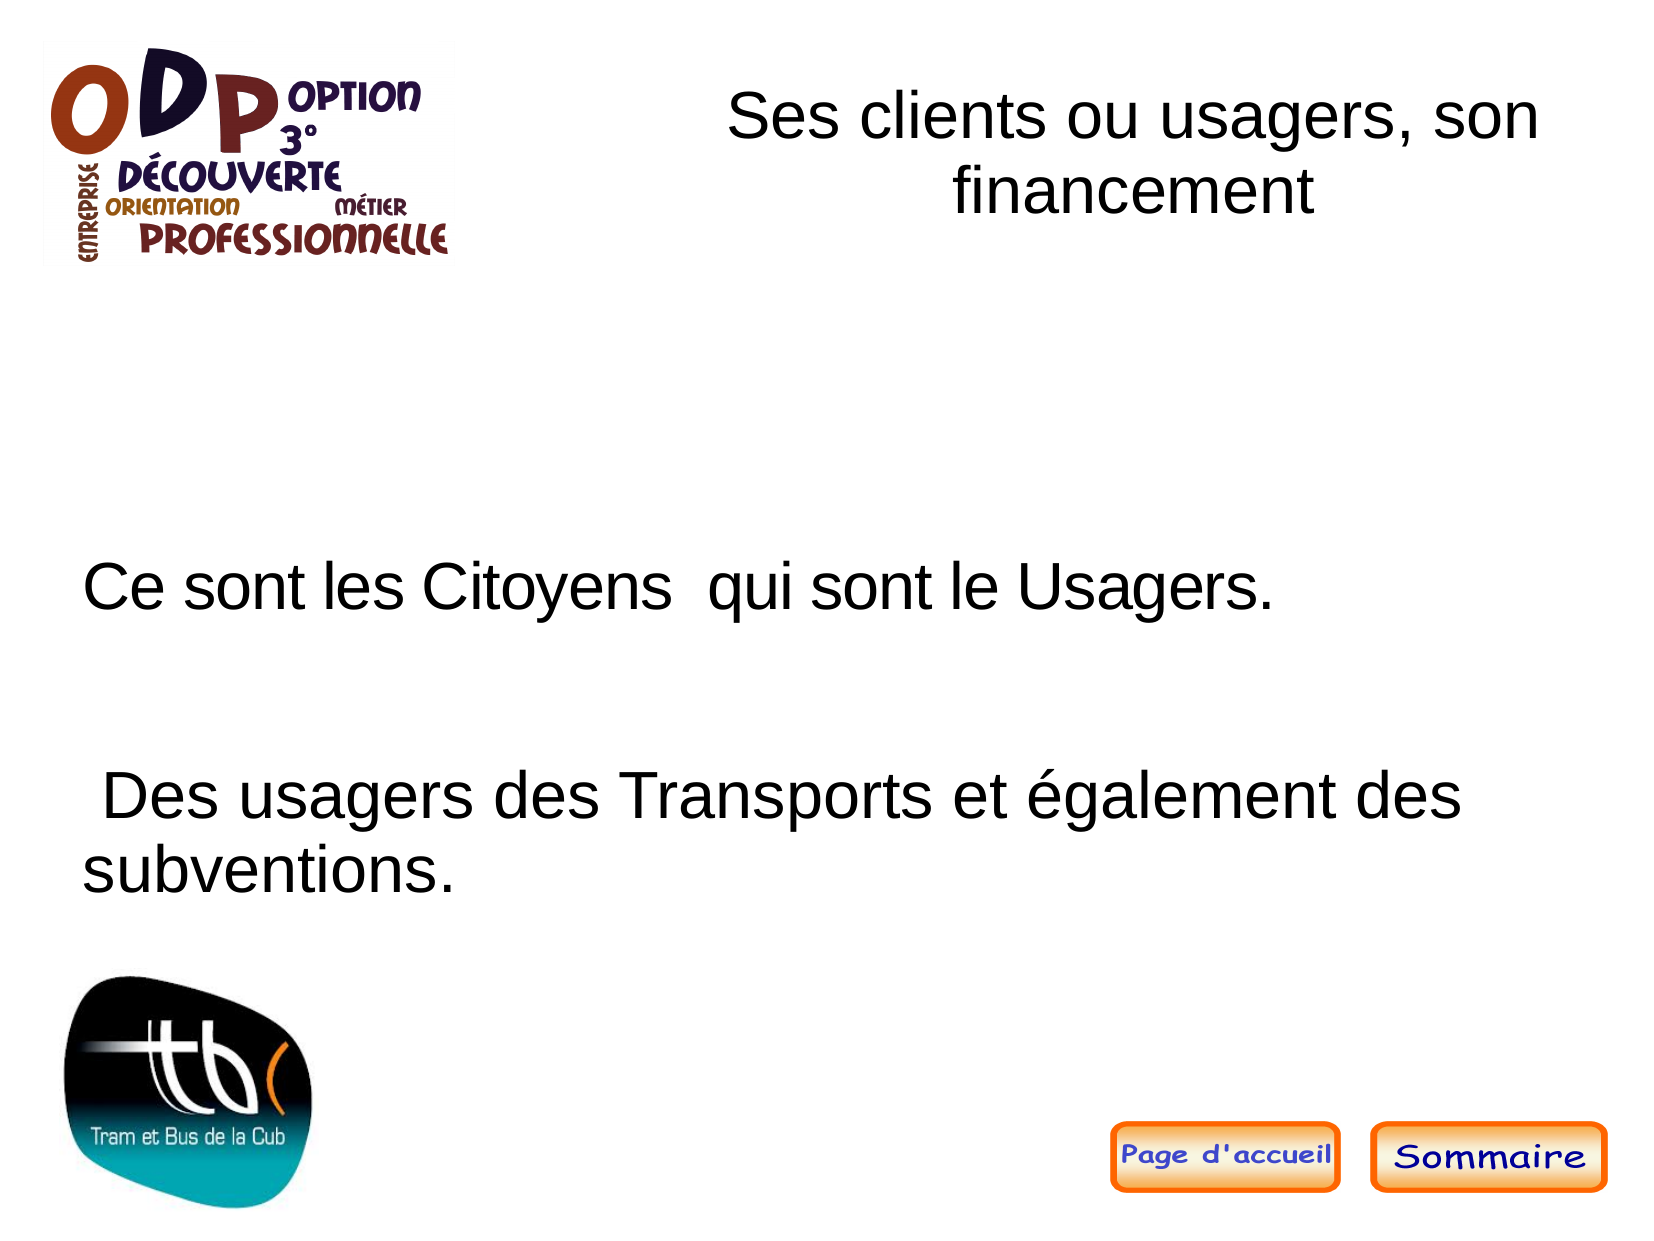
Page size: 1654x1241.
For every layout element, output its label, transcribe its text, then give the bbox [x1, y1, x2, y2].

picture [1110, 1121, 1341, 1193]
picture [43, 41, 455, 266]
title Ses clients ou usagers, son financement [637, 49, 1630, 257]
picture [59, 968, 319, 1217]
list Ce sont les Citoyens qui sont le Usagers. Des usagers des Transports et également des subventions. [82, 549, 1619, 908]
picture [1370, 1121, 1608, 1193]
